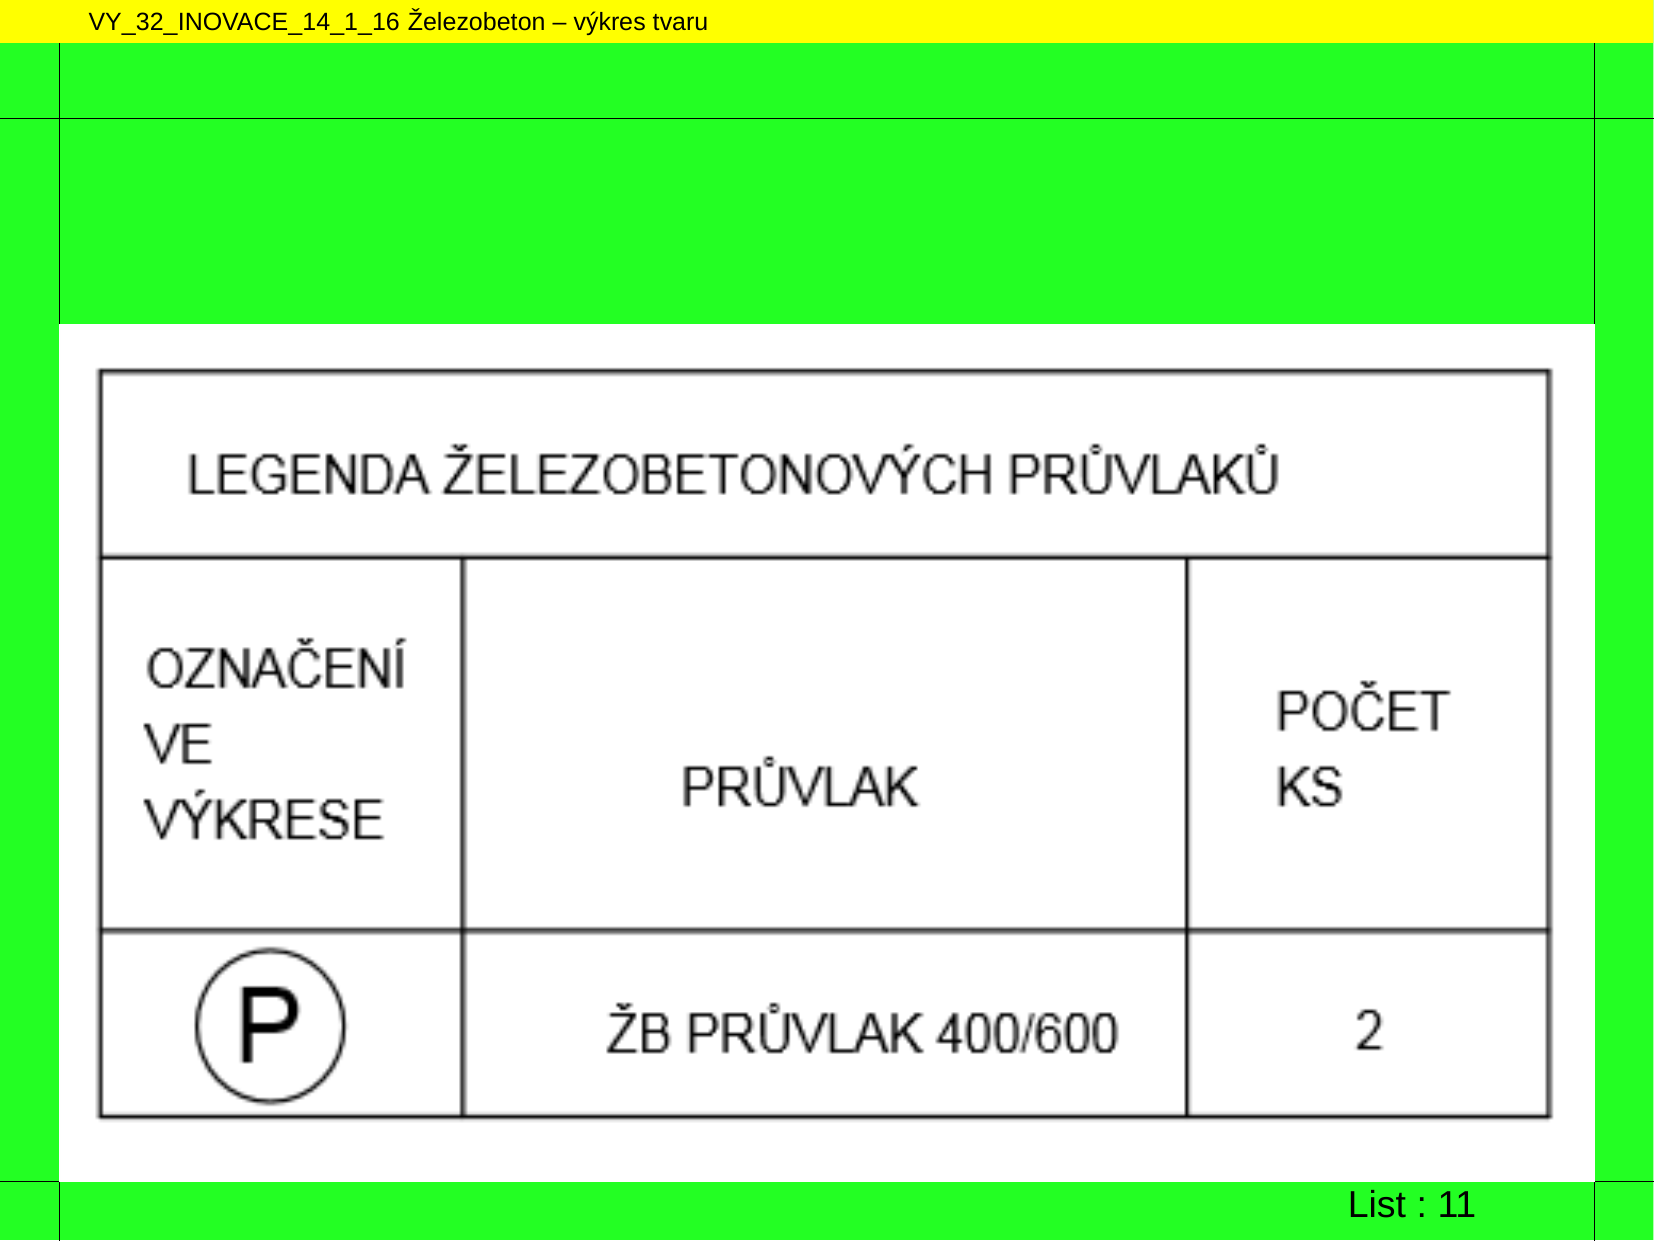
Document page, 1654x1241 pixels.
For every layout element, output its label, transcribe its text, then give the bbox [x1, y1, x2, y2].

text_box VY_32_INOVACE_14_1_16 Železobeton – výkres tvaru [0, 0, 1654, 43]
text_box List : <číslo> [1357, 1176, 1599, 1241]
picture [59, 324, 1595, 1182]
